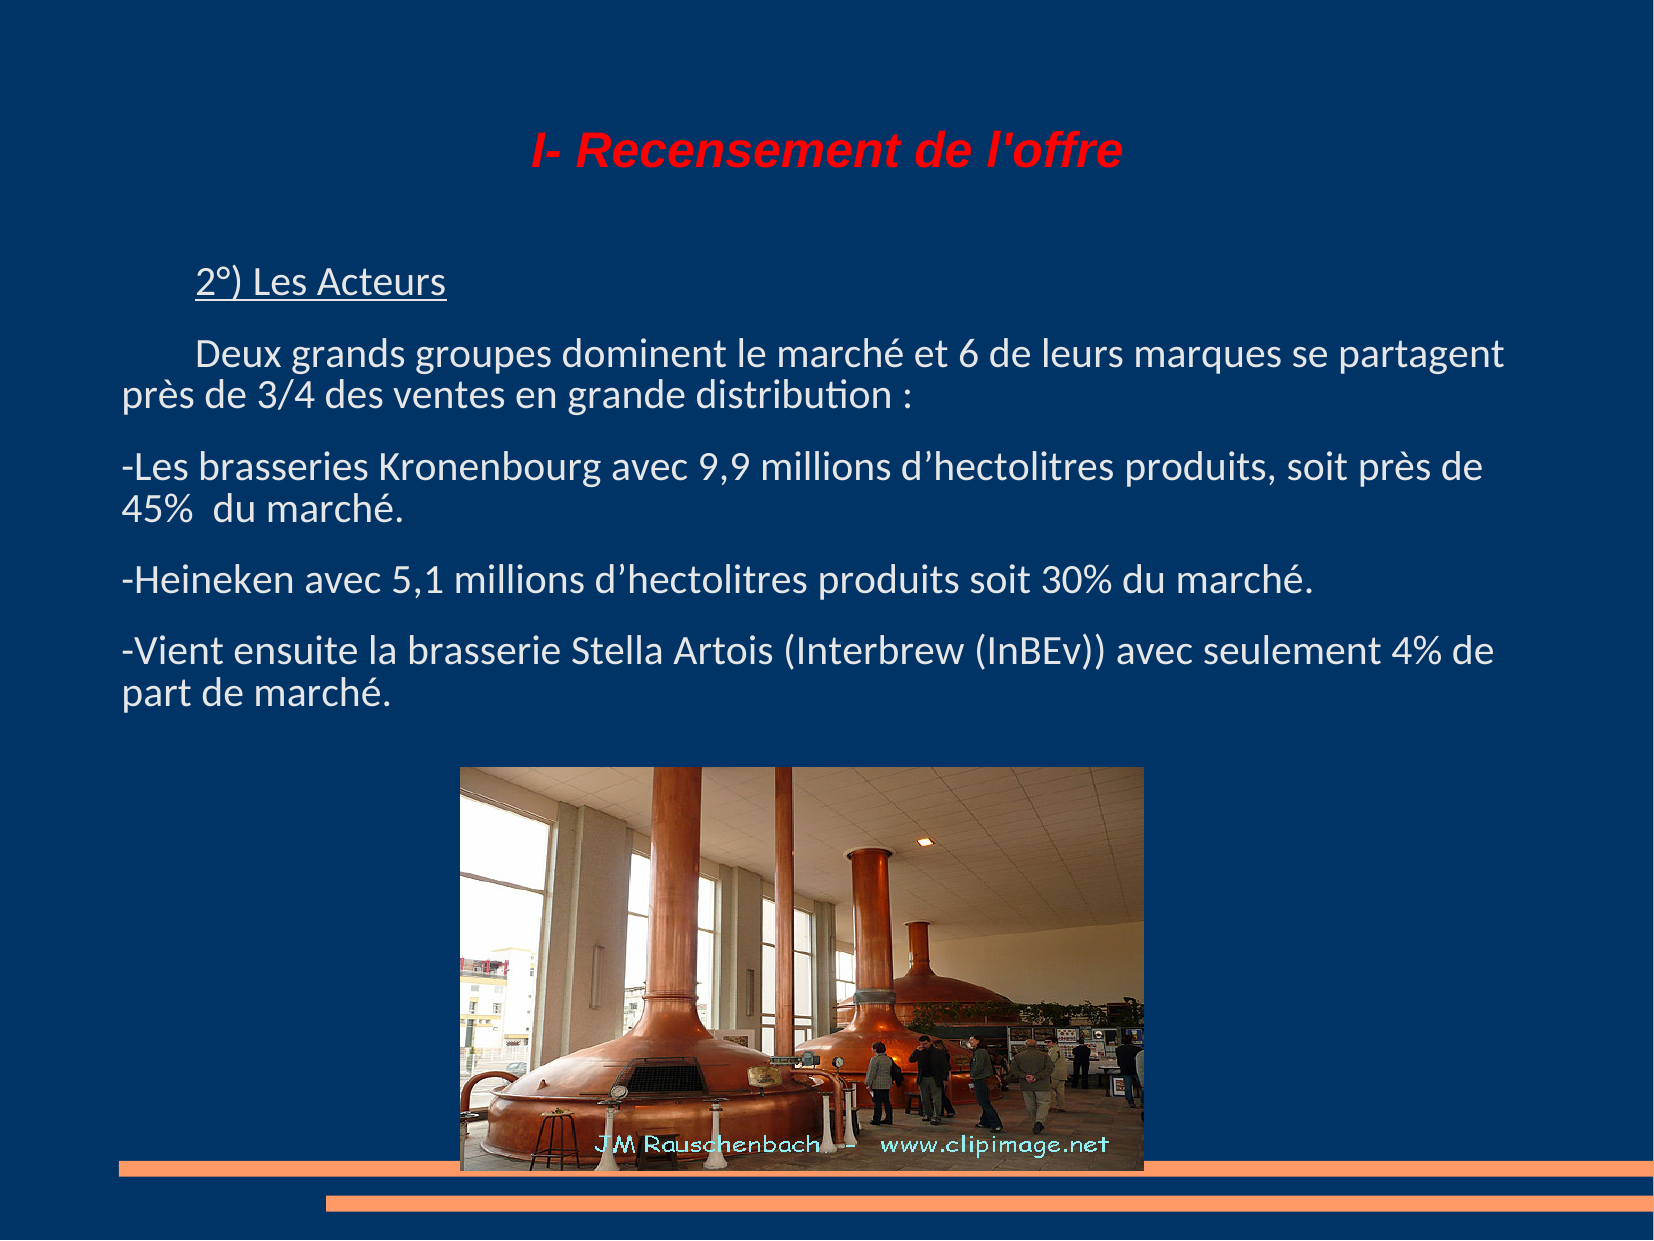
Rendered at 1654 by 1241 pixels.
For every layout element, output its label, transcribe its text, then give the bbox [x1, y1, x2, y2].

title I- Recensement de l'offre [121, 46, 1534, 254]
list 2°) Les Acteurs Deux grands groupes dominent le marché et 6 de leurs marques se partagent près de 3/4 des ventes en grande distribution : -Les brasseries Kronenbourg avec 9,9 millions d’hectolitres produits, soit près de 45% du marché. -Heineken avec 5,1 millions d’hectolitres produits soit 30% du marché. -Vient ensuite la brasserie Stella Artois (Interbrew (InBEv)) avec seulement 4% de part de marché. [121, 264, 1561, 1075]
picture [460, 767, 1144, 1171]
